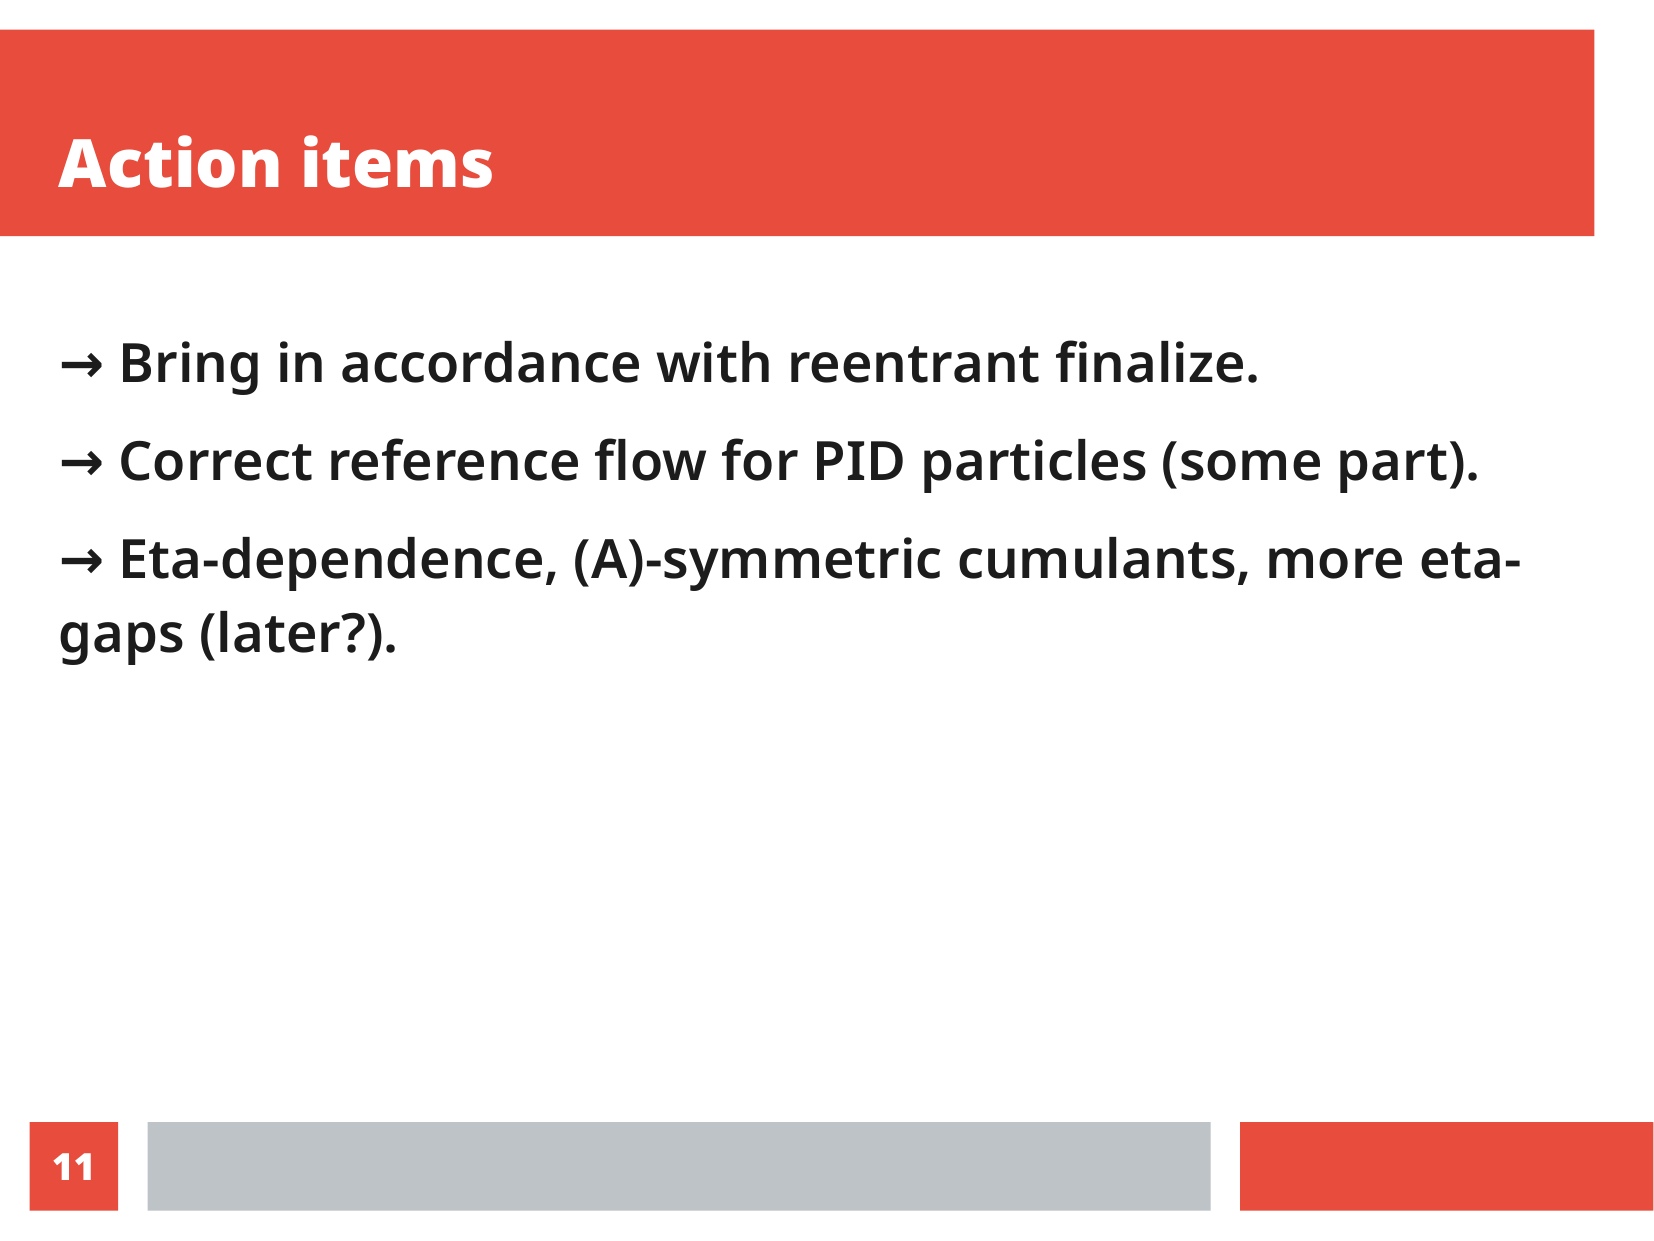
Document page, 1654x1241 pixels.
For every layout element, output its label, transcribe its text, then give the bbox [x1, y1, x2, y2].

list → Bring in accordance with reentrant finalize. → Correct reference flow for PID particles (some part). → Eta-dependence, (A)-symmetric cumulants, more eta-gaps (later?). [59, 324, 1565, 1093]
title Action items [59, 59, 1595, 207]
